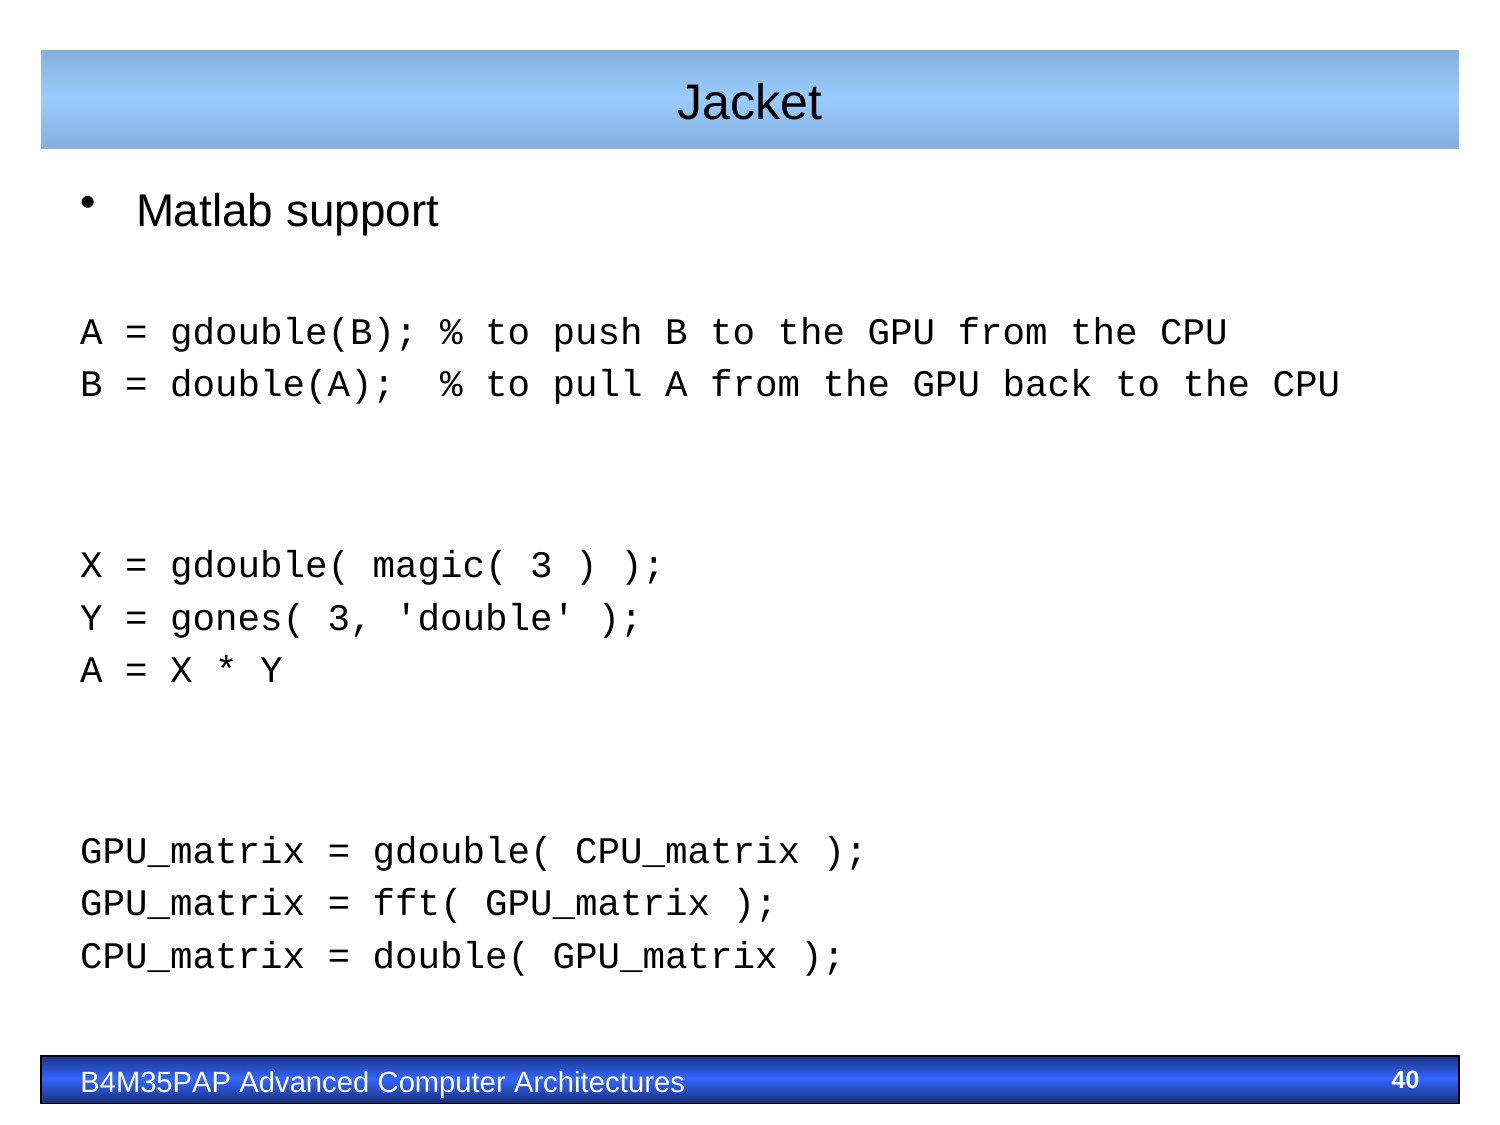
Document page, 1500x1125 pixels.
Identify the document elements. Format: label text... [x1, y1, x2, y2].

list Matlab support A = gdouble(B); % to push B to the GPU from the CPU B = double(A); % to pull A from the GPU back to the CPU X = gdouble( magic( 3 ) ); Y = gones( 3, 'double' ); A = X * Y GPU_matrix = gdouble( CPU_matrix ); GPU_matrix = fft( GPU_matrix ); CPU_matrix = double( GPU_matrix ); [64, 172, 1436, 1000]
title Jacket [41, 50, 1459, 149]
